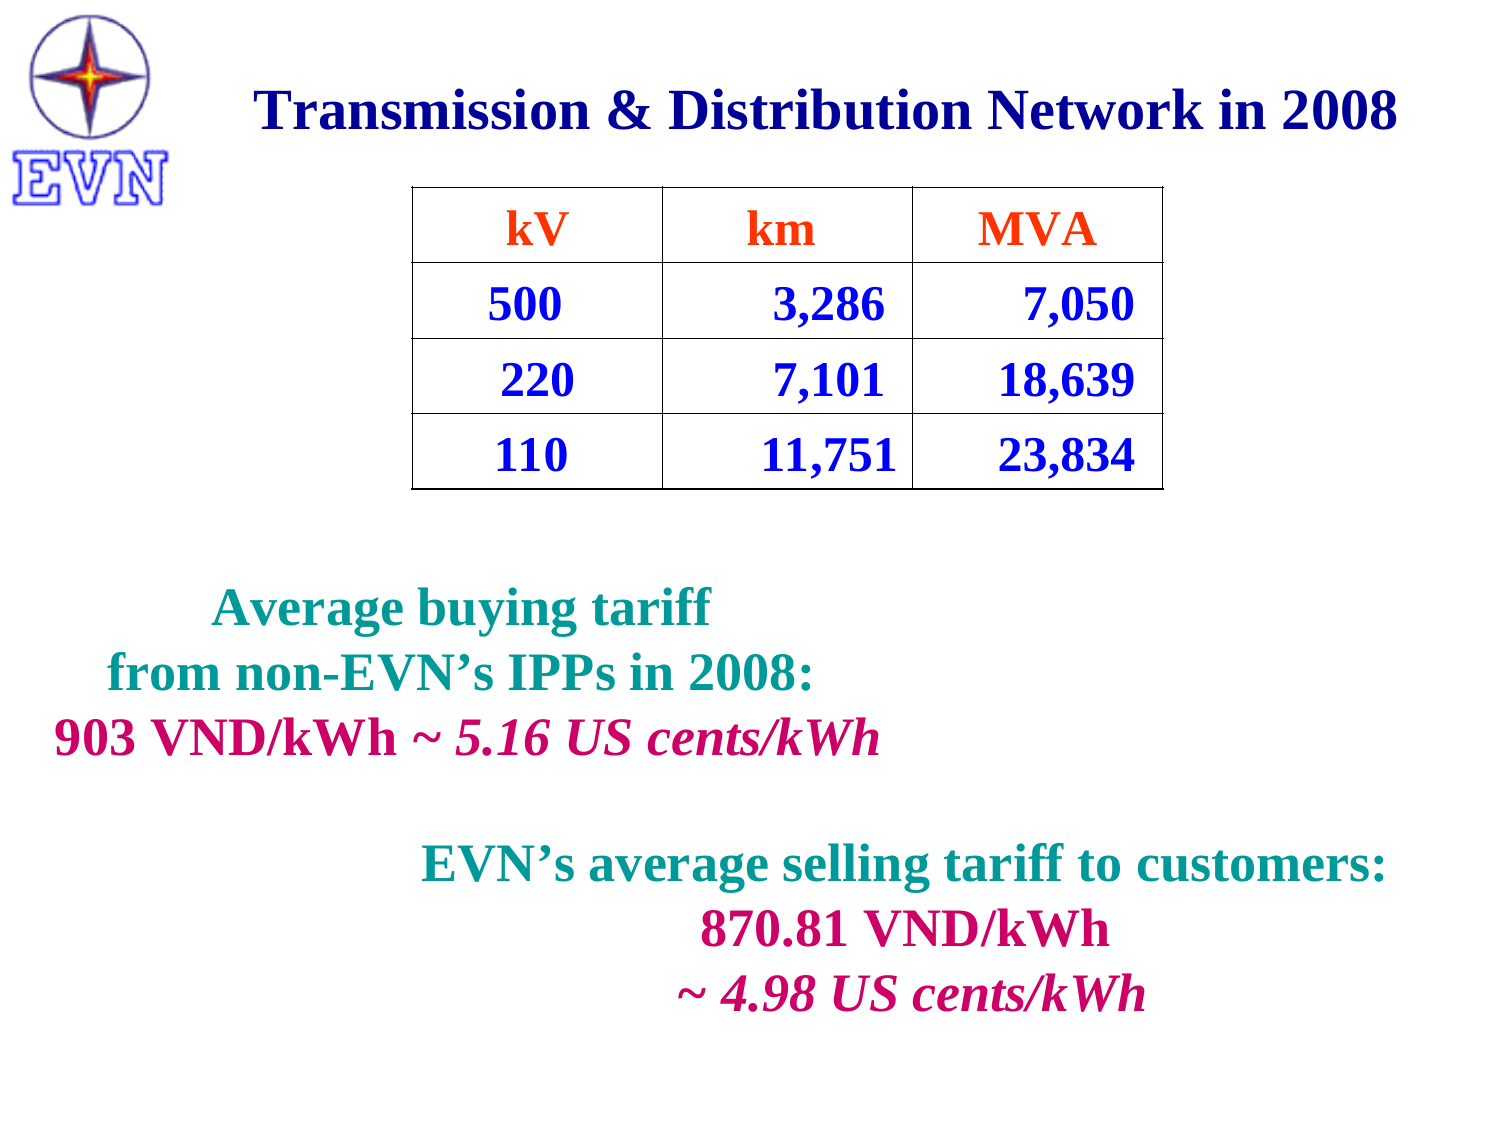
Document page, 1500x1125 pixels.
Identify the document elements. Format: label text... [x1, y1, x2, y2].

table_cell 3,286 [663, 263, 912, 338]
table_header MVA [913, 188, 1162, 262]
picture [0, 0, 179, 223]
table_cell 11,751 [663, 414, 912, 488]
table_cell 220 [413, 339, 662, 413]
title Transmission & Distribution Network in 2008 [212, 62, 1442, 151]
table_cell 7,050 [913, 263, 1162, 338]
table_header kV [413, 188, 662, 262]
table_cell 110 [413, 414, 662, 488]
table_cell 7,101 [663, 339, 912, 413]
text_box Average buying tariff from non-EVN’s IPPs in 2008: 903 VND/kWh ~ 5.16 US cents/kWh [24, 562, 913, 775]
text_box EVN’s average selling tariff to customers: 870.81 VND/kWh ~ 4.98 US cents/kWh [374, 824, 1450, 1025]
table_cell 500 [413, 263, 662, 338]
table_cell 23,834 [913, 414, 1162, 488]
table_header km [663, 188, 912, 262]
table_cell 18,639 [913, 339, 1162, 413]
